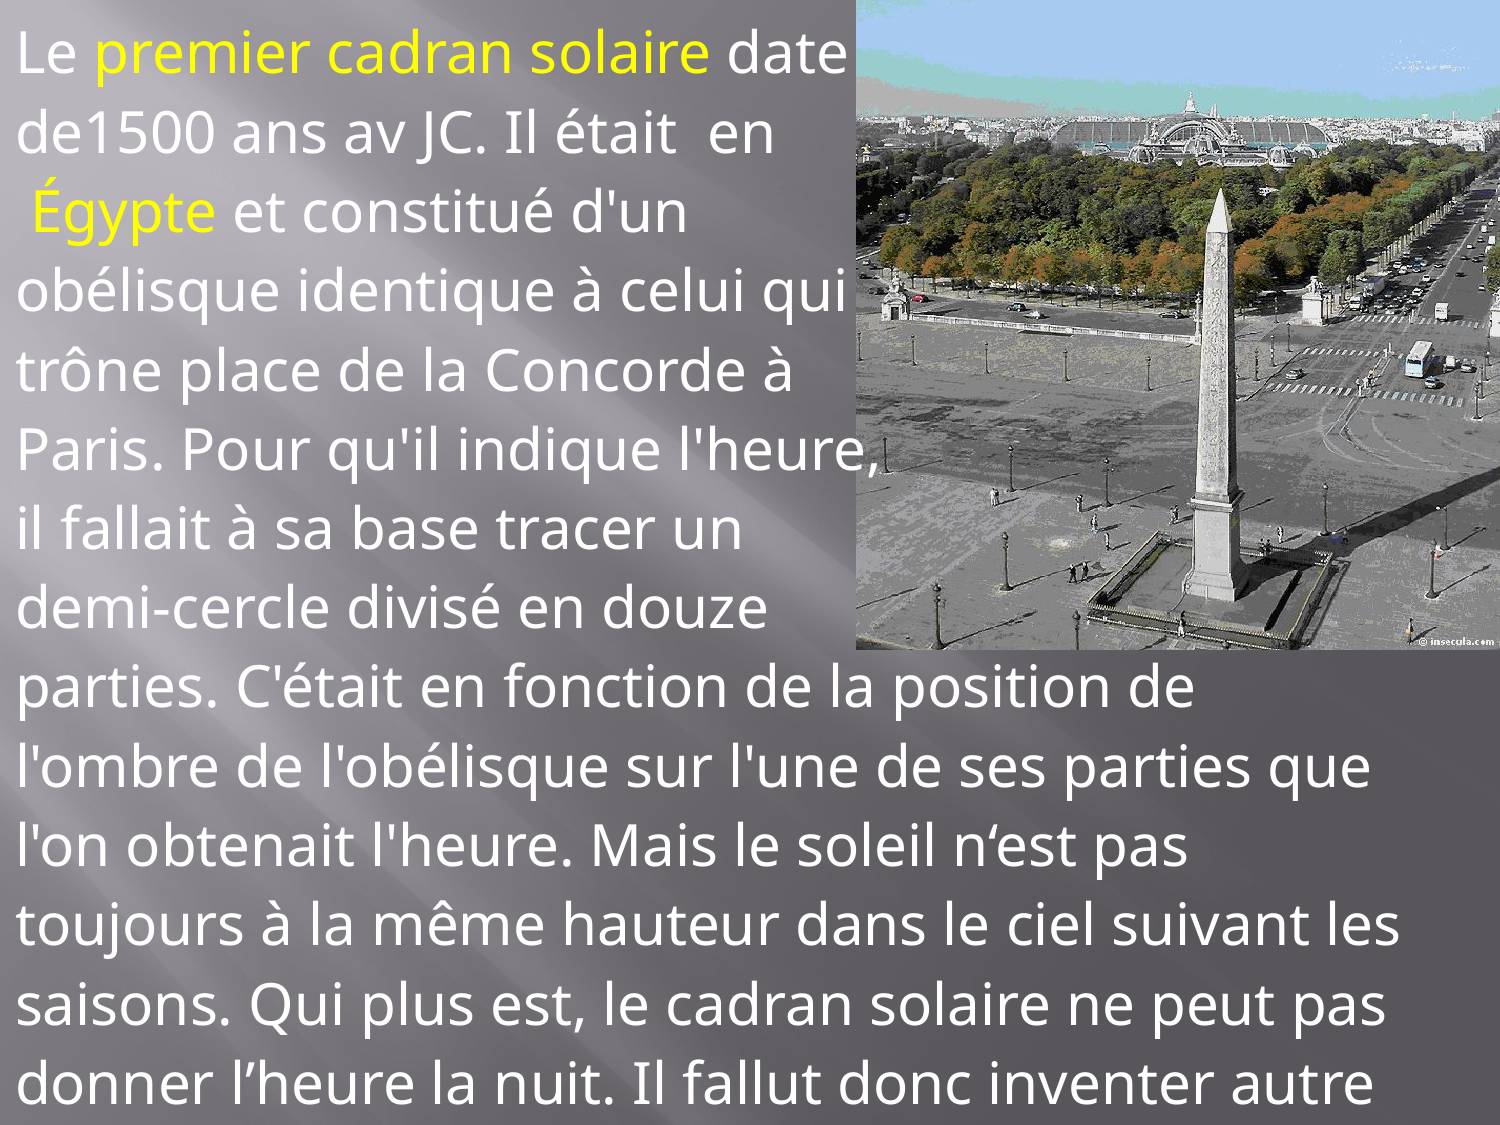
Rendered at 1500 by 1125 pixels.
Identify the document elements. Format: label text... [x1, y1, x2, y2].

picture [0, 0, 1500, 1125]
text_box Le premier cadran solaire date de1500 ans av JC. Il était en Égypte et constitué d'un obélisque identique à celui qui trône place de la Concorde à Paris. Pour qu'il indique l'heure, il fallait à sa base tracer un demi-cercle divisé en douze parties. C'était en fonction de la position de l'ombre de l'obélisque sur l'une de ses parties que l'on obtenait l'heure. Mais le soleil n‘est pas toujours à la même hauteur dans le ciel suivant les saisons. Qui plus est, le cadran solaire ne peut pas donner l’heure la nuit. Il fallut donc inventer autre chose. [0, 4, 1418, 1125]
